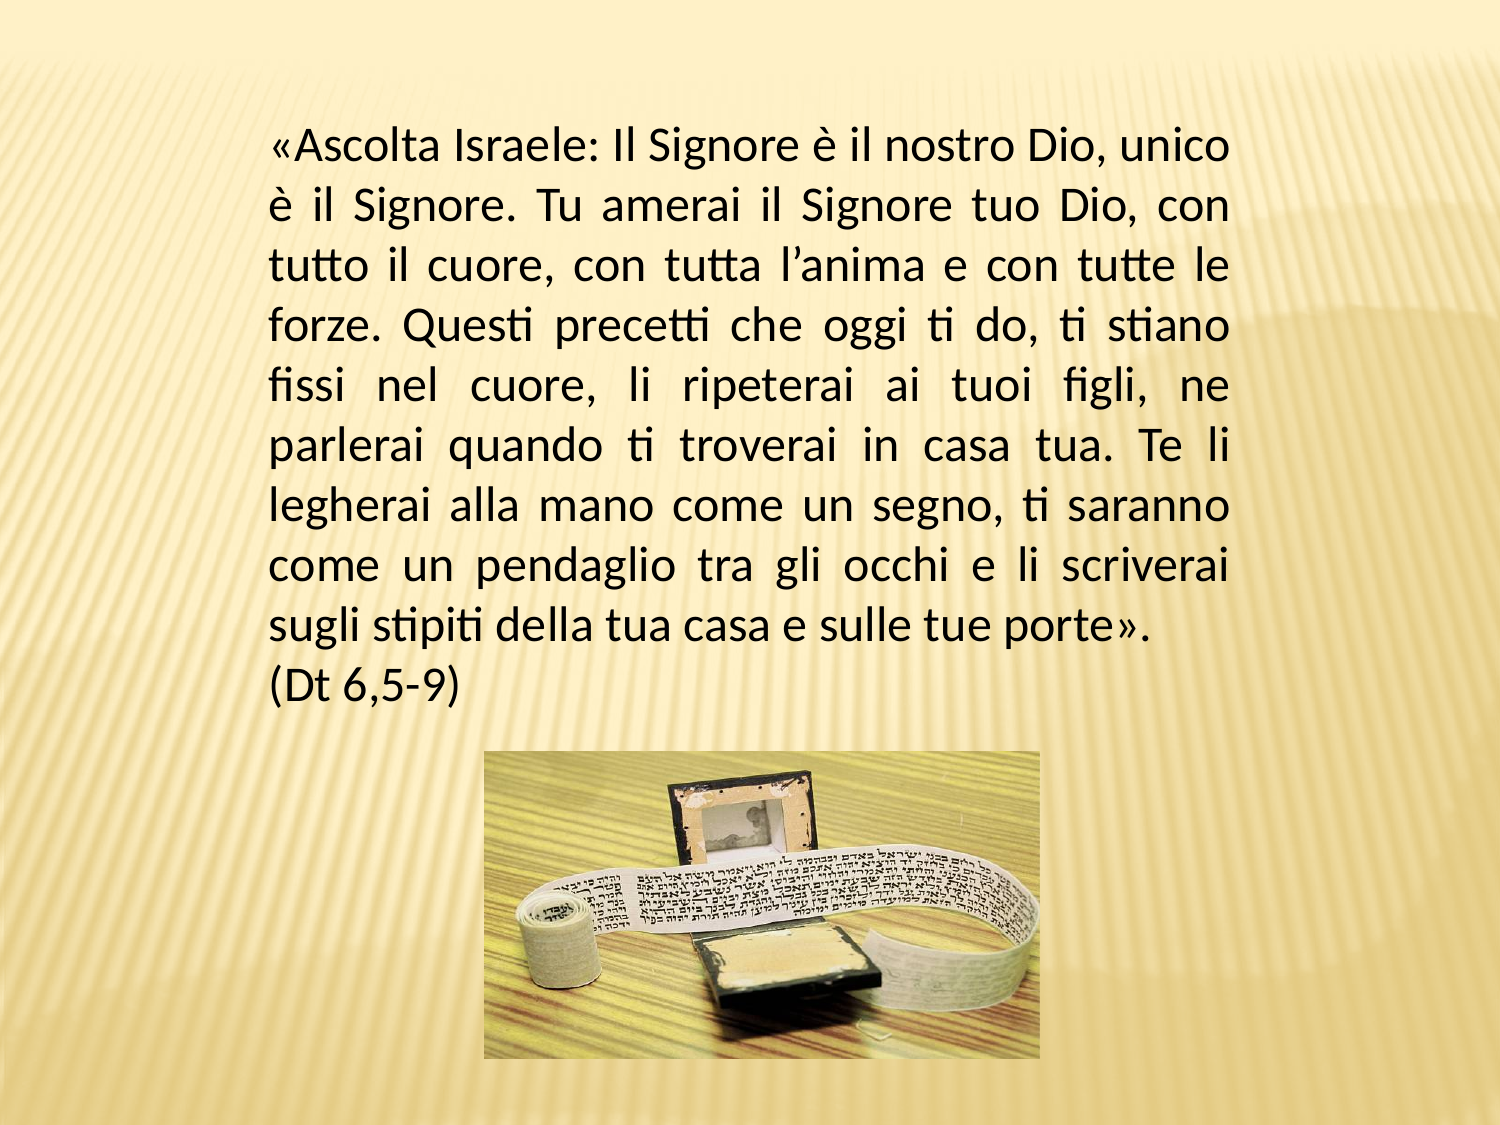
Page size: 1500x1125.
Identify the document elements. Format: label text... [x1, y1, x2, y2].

text_box «Ascolta Israele: Il Signore è il nostro Dio, unico è il Signore. Tu amerai il Signore tuo Dio, con tutto il cuore, con tutta l’anima e con tutte le forze. Questi precetti che oggi ti do, ti stiano fissi nel cuore, li ripeterai ai tuoi figli, ne parlerai quando ti troverai in casa tua. Te li legherai alla mano come un segno, ti saranno come un pendaglio tra gli occhi e li scriverai sugli stipiti della tua casa e sulle tue porte». (Dt 6,5-9) [253, 103, 1247, 725]
picture [484, 751, 1040, 1060]
